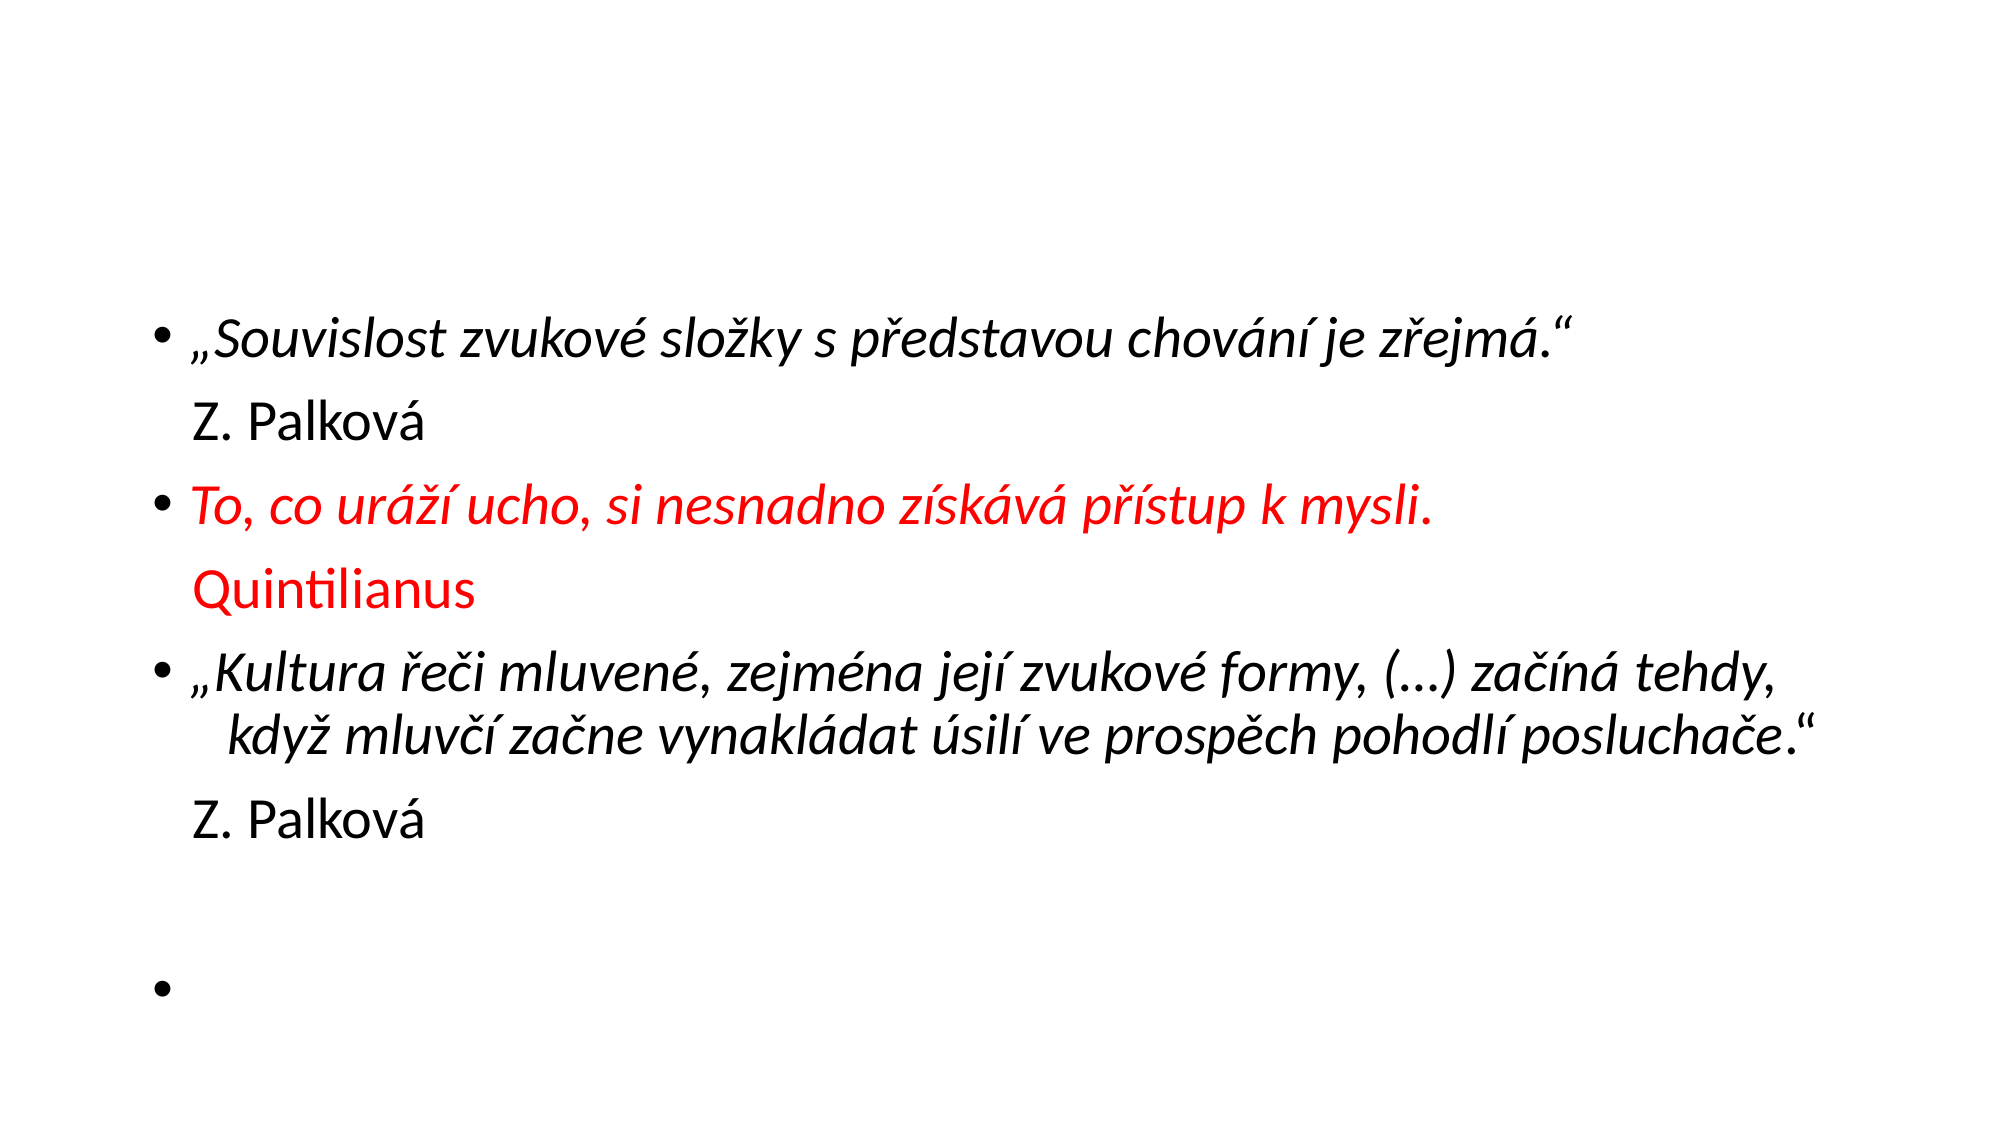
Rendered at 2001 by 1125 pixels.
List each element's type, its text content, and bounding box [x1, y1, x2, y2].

list „Souvislost zvukové složky s představou chování je zřejmá.“ Z. Palková To, co uráží ucho, si nesnadno získává přístup k mysli. Quintilianus „Kultura řeči mluvené, zejména její zvukové formy, (…) začíná tehdy, když mluvčí začne vynakládat úsilí ve prospěch pohodlí posluchače.“ Z. Palková [137, 299, 1863, 1014]
